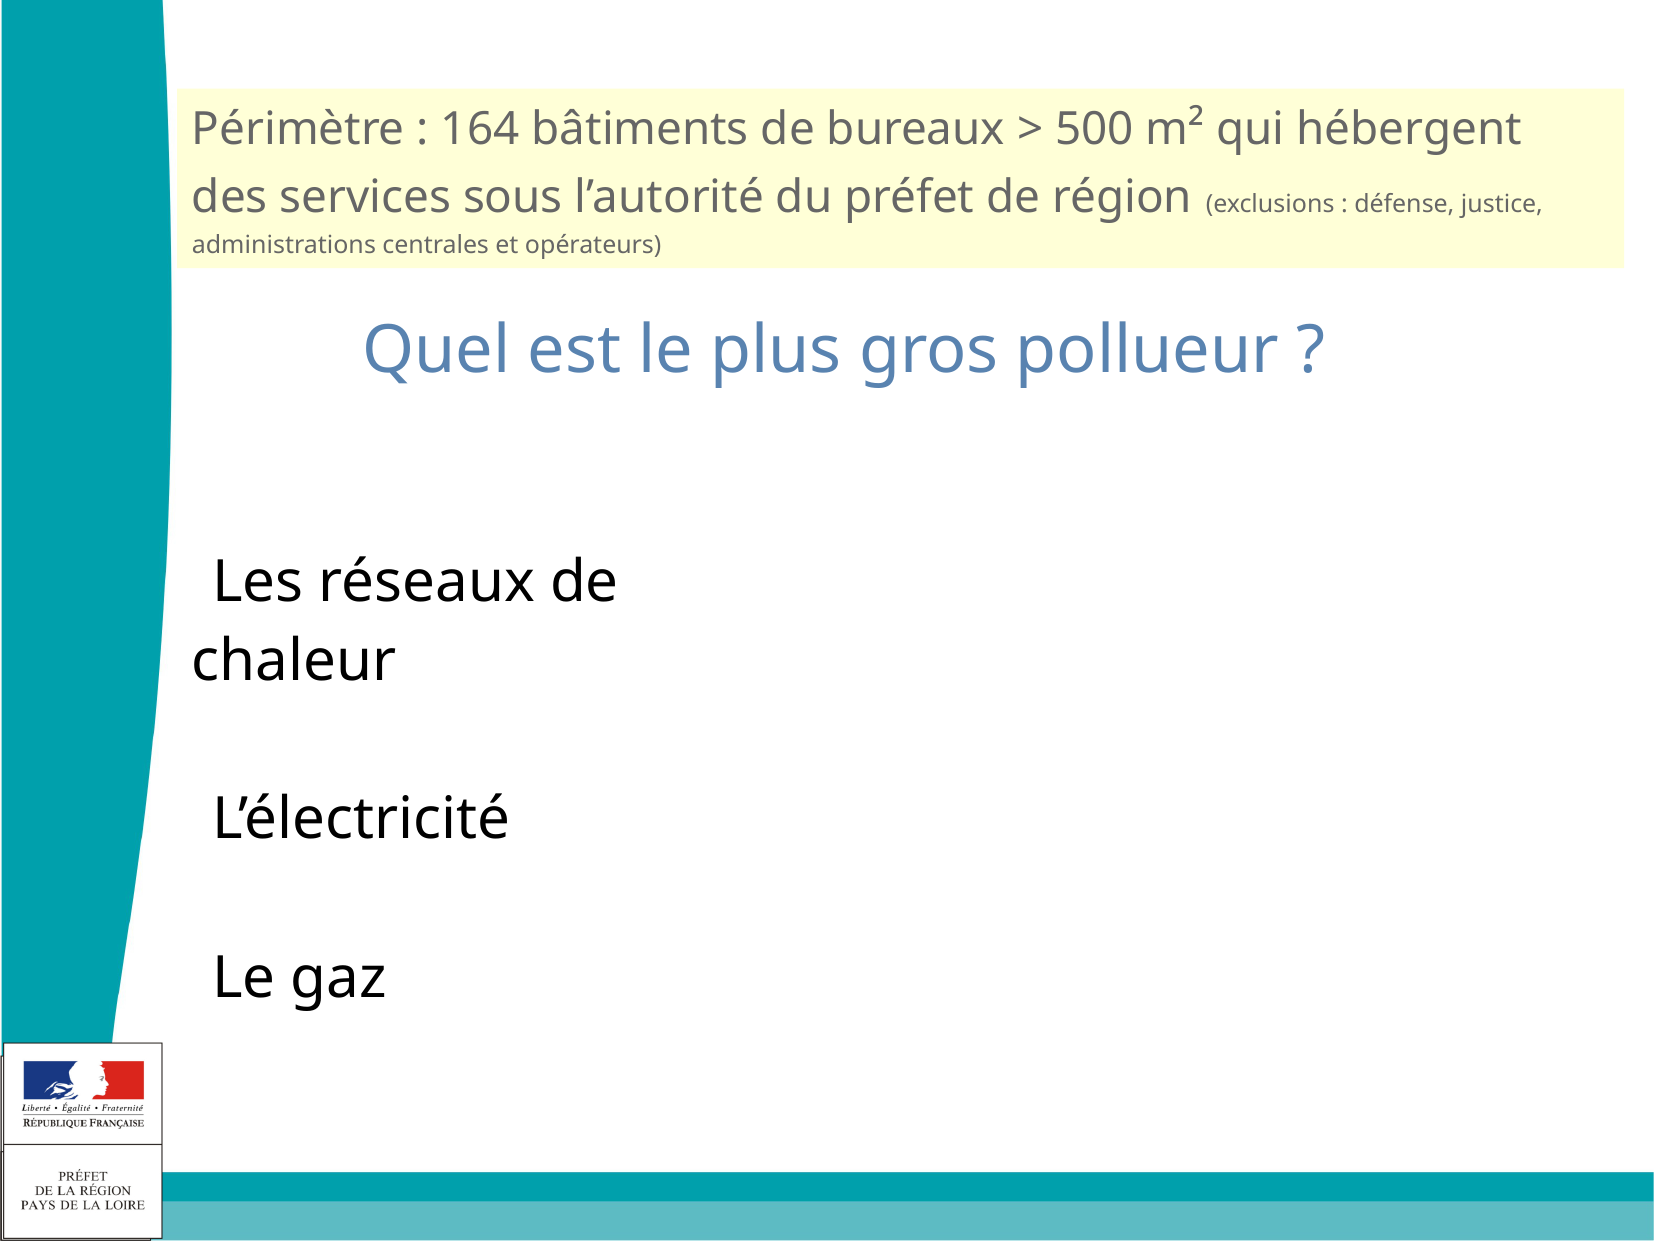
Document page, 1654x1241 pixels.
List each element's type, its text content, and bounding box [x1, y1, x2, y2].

title Quel est le plus gros pollueur ? [147, 250, 1542, 443]
text_box Les réseaux de chaleur L’électricité Le gaz [177, 531, 798, 1004]
picture [0, 0, 1654, 1241]
text_box Périmètre : 164 bâtiments de bureaux > 500 m² qui hébergent des services sous l’autorité du préfet de région (exclusions : défense, justice, administrations centrales et opérateurs) [177, 88, 1625, 207]
